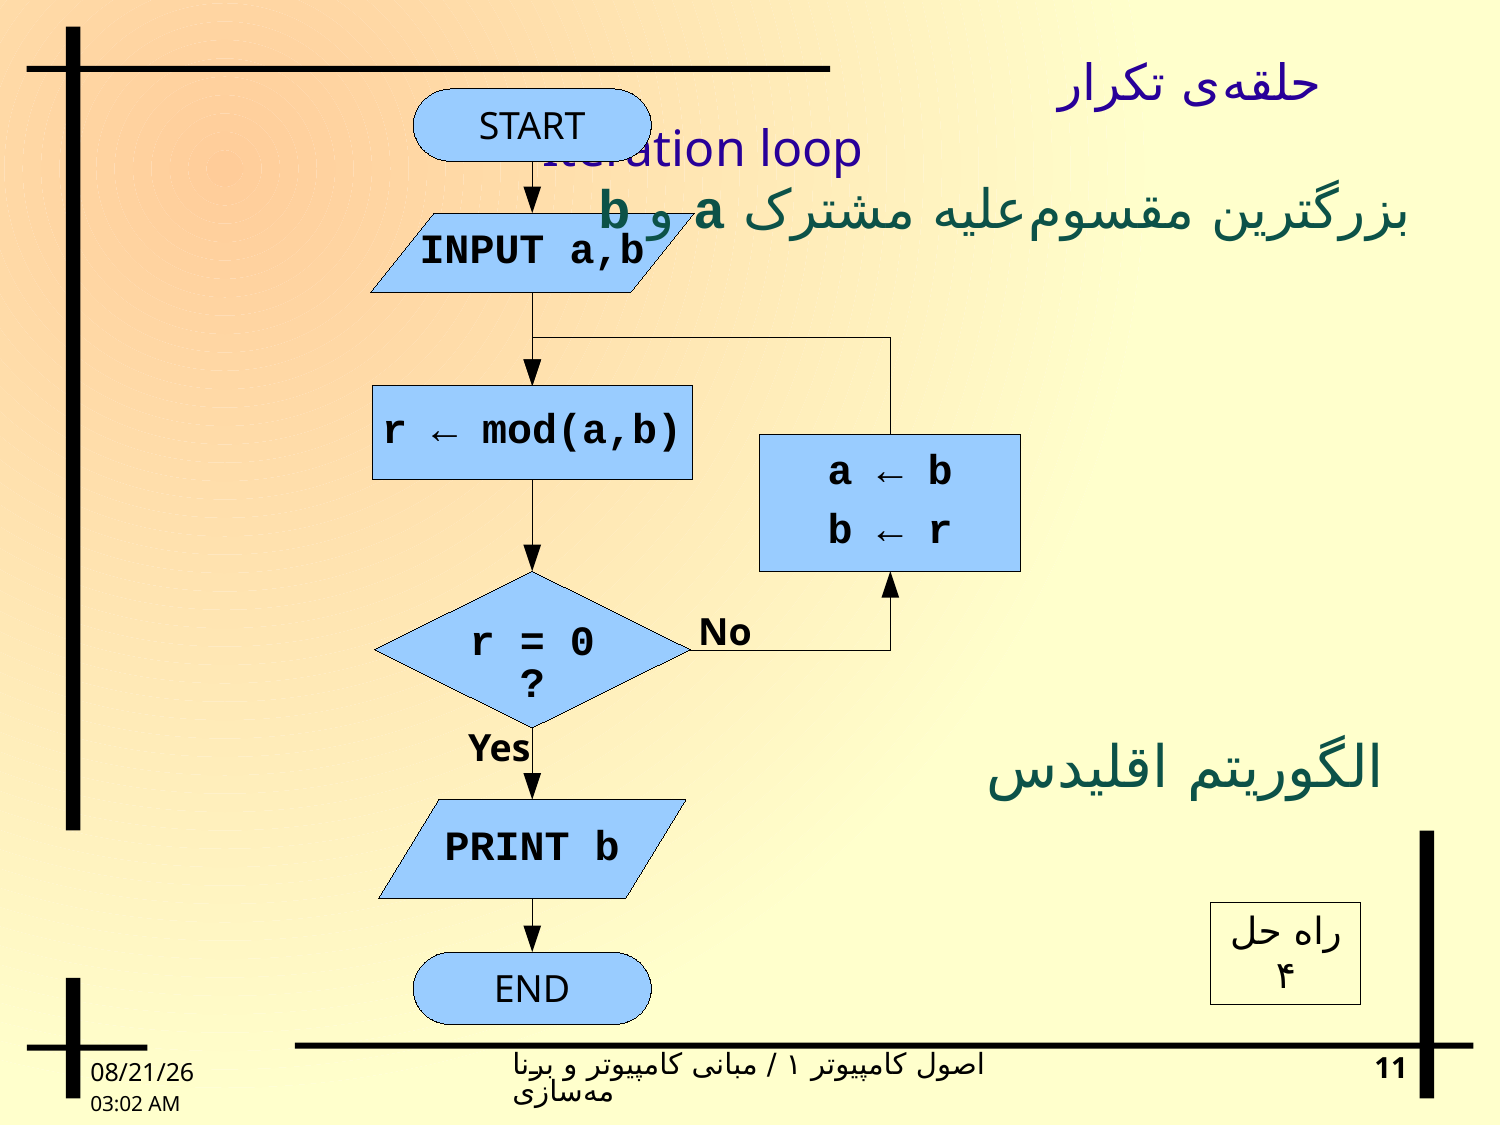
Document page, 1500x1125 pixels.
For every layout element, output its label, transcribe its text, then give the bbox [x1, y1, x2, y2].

text_box PRINT b [378, 799, 686, 899]
text_box r ← mod(a,b) [372, 385, 693, 480]
list بزرگترین مقسوم‌علیه مشترک a و b [116, 178, 1465, 264]
list الگوریتم اقلیدس [918, 733, 1438, 825]
text_box راه حل ۴ [1210, 902, 1361, 979]
text_box a ← b b ← r [759, 434, 1021, 572]
text_box Yes [453, 714, 541, 773]
text_box r = 0 ? [374, 571, 683, 724]
text_box END [413, 952, 652, 1025]
text_box START [413, 88, 652, 162]
text_box INPUT a,b [370, 264, 654, 293]
text_box No [683, 598, 760, 657]
title حلقه‌ی تکرار Iteration loop [62, 57, 1344, 178]
